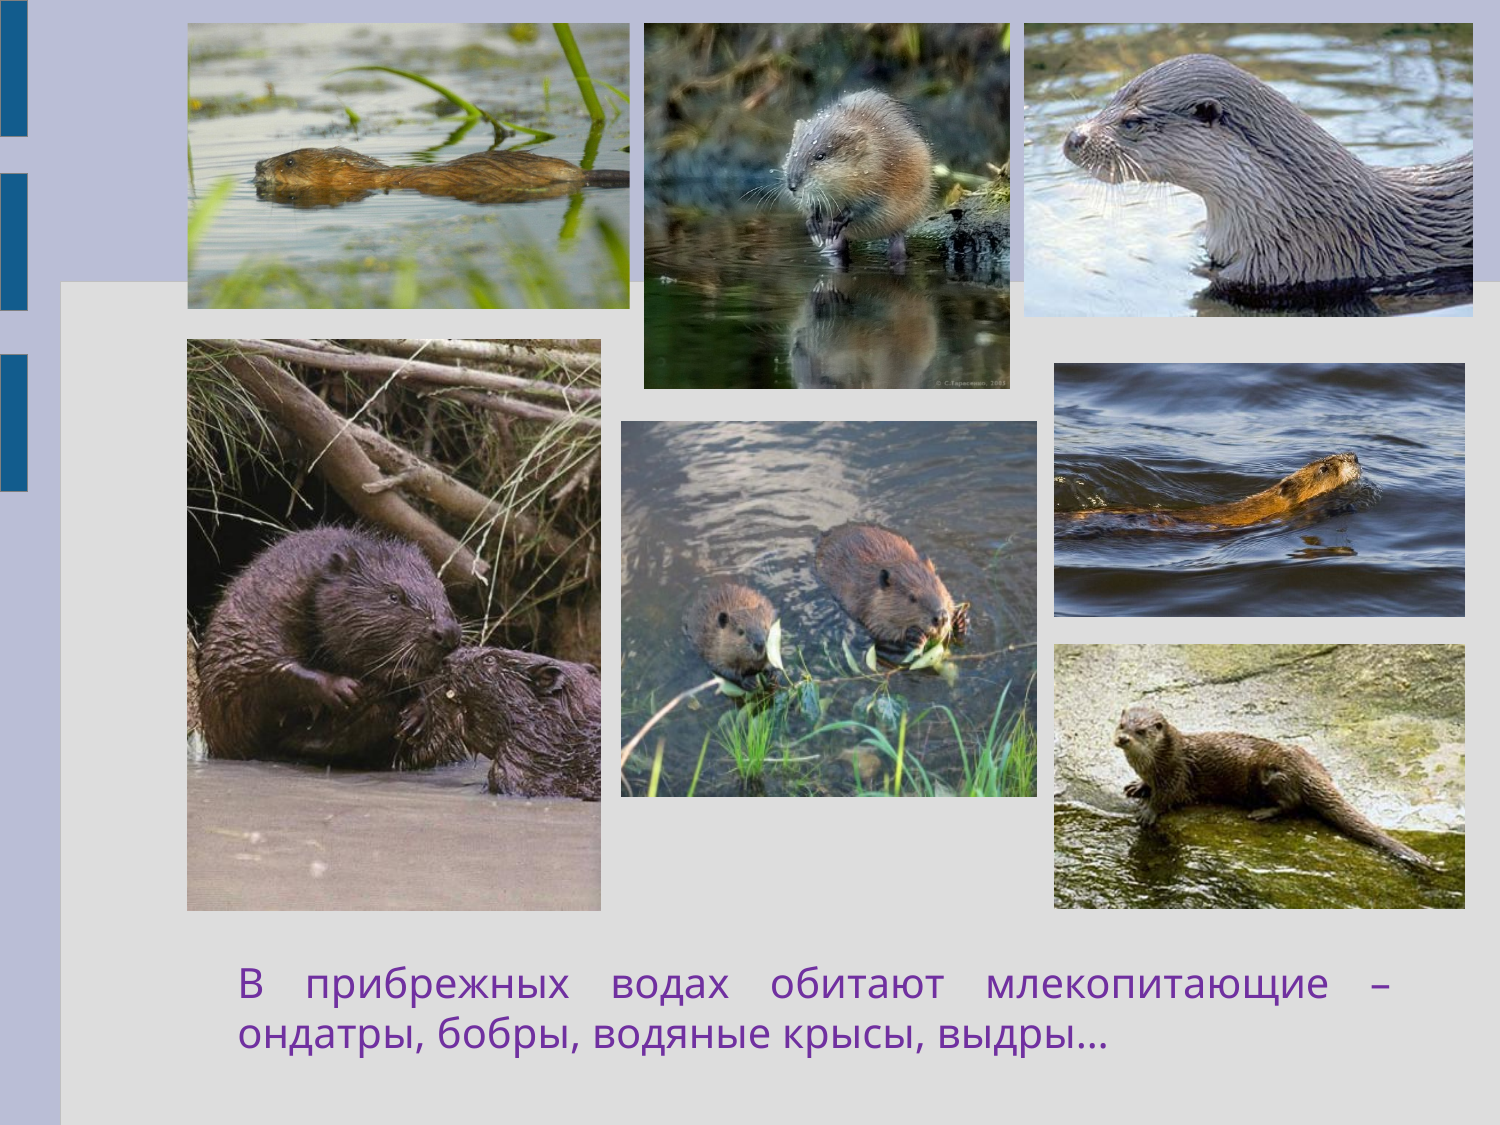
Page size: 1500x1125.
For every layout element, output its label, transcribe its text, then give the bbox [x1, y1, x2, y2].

picture [1054, 363, 1465, 617]
picture [187, 339, 601, 911]
picture [1024, 23, 1473, 317]
picture [644, 23, 1010, 389]
picture [187, 23, 630, 309]
text_box В прибрежных водах обитают млекопитающие – ондатры, бобры, водяные крысы, выдры… [222, 949, 1407, 1064]
picture [1054, 644, 1465, 909]
picture [621, 421, 1037, 797]
